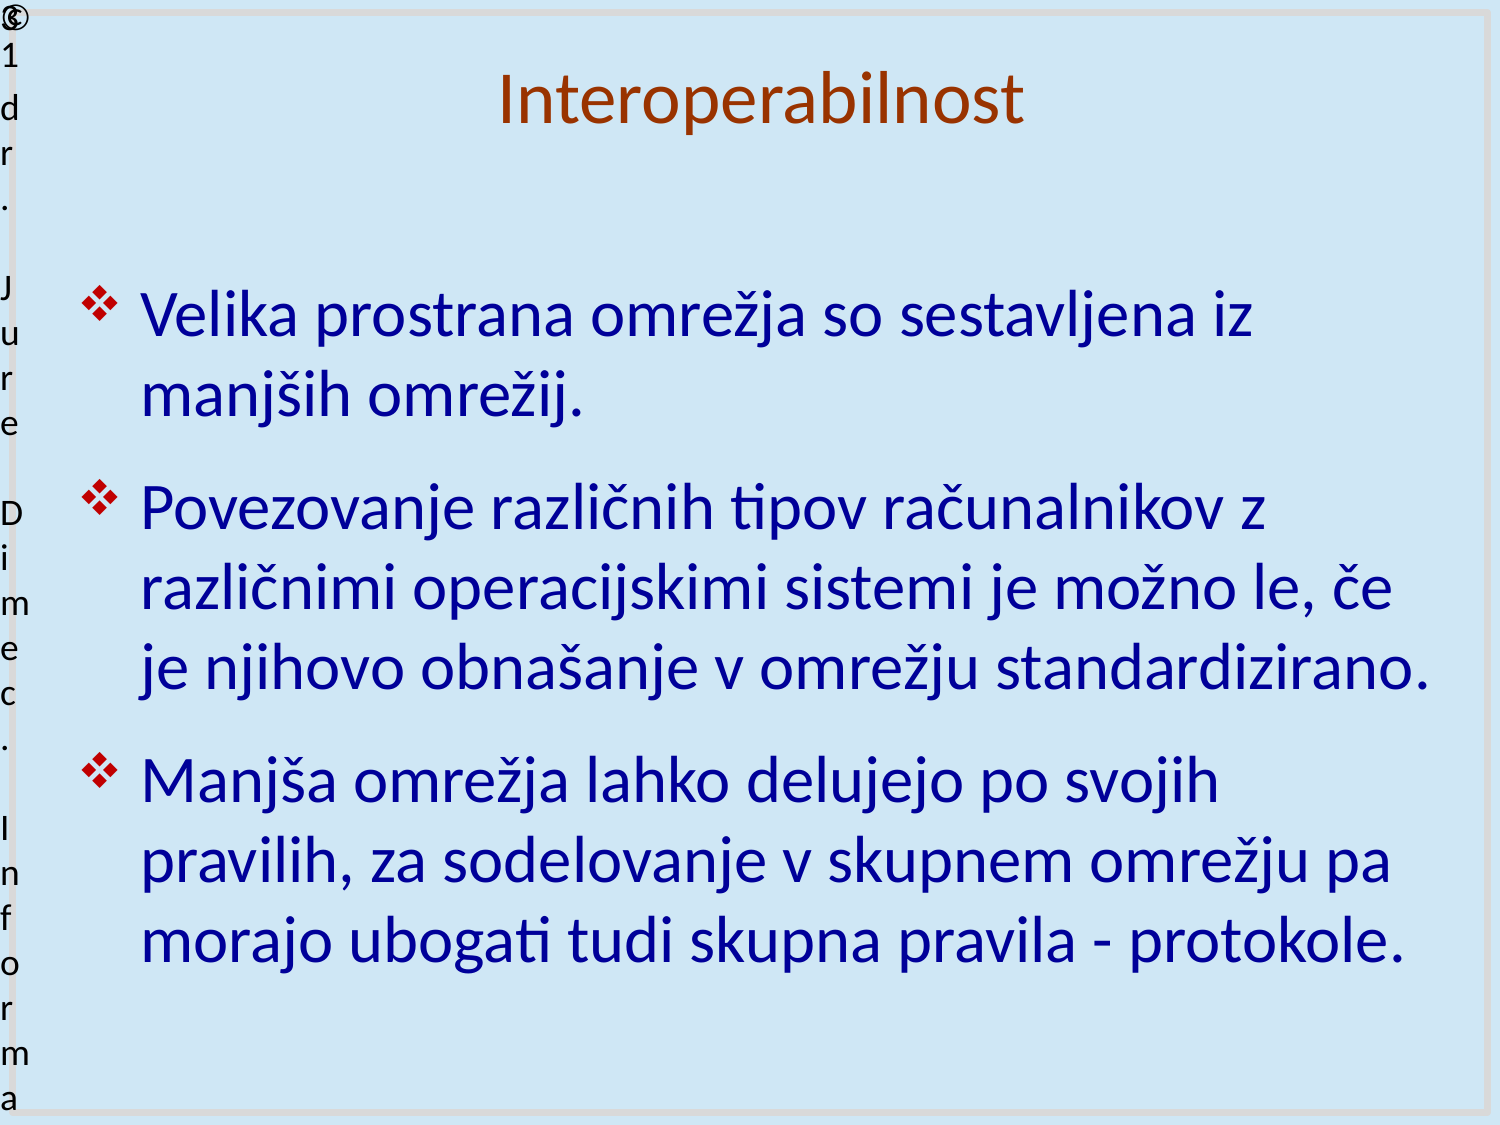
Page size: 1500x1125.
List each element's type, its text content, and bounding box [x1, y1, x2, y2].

title Interoperabilnost [41, 37, 1483, 150]
text_box Velika prostrana omrežja so sestavljena iz manjših omrežij. Povezovanje različnih tipov računalnikov z različnimi operacijskimi sistemi je možno le, če je njihovo obnašanje v omrežju standardizirano. Manjša omrežja lahko delujejo po svojih pravilih, za sodelovanje v skupnem omrežju pa morajo ubogati tudi skupna pravila - protokole. [62, 262, 1463, 984]
